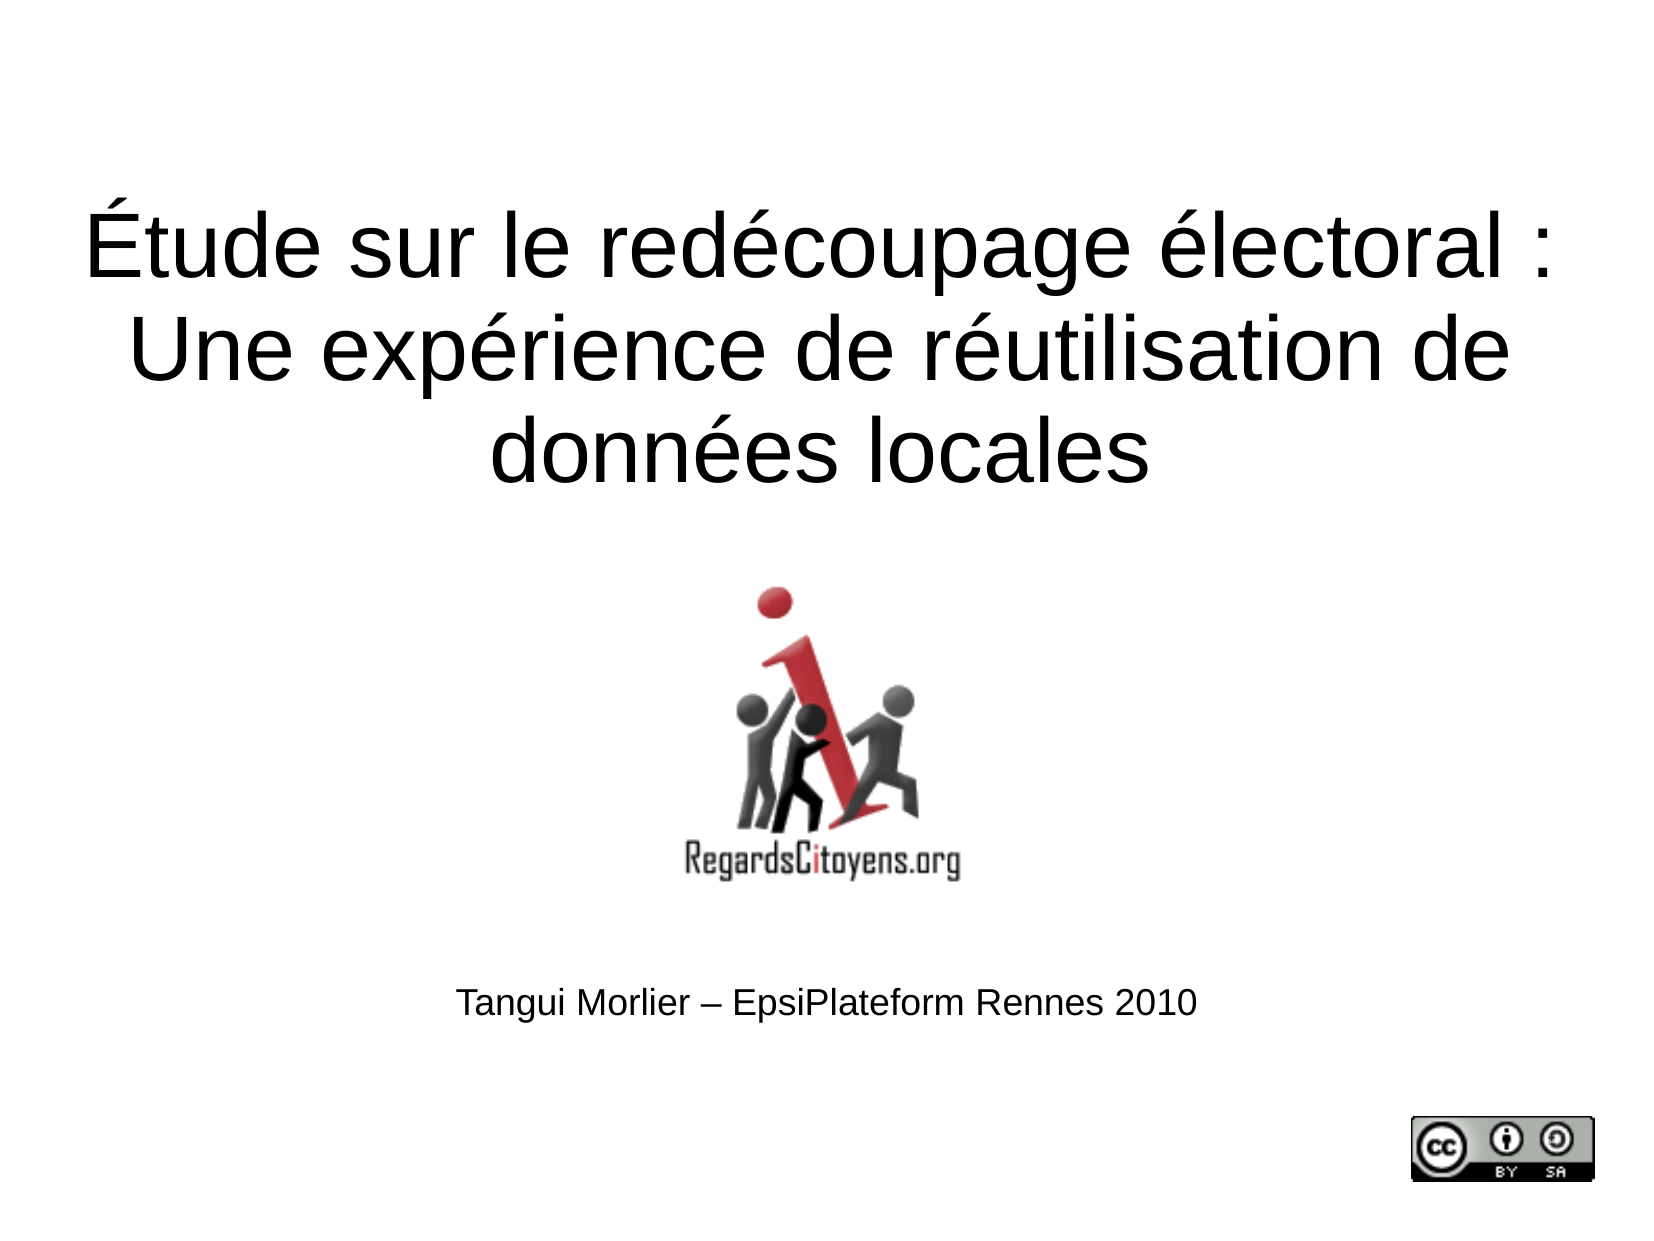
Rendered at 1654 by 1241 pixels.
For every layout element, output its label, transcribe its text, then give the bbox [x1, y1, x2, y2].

picture [679, 573, 967, 886]
title Étude sur le redécoupage électoral : Une expérience de réutilisation de données locales [76, 188, 1565, 508]
picture [1411, 1116, 1595, 1182]
text_box Tangui Morlier – EpsiPlateform Rennes 2010 [0, 974, 1654, 1032]
